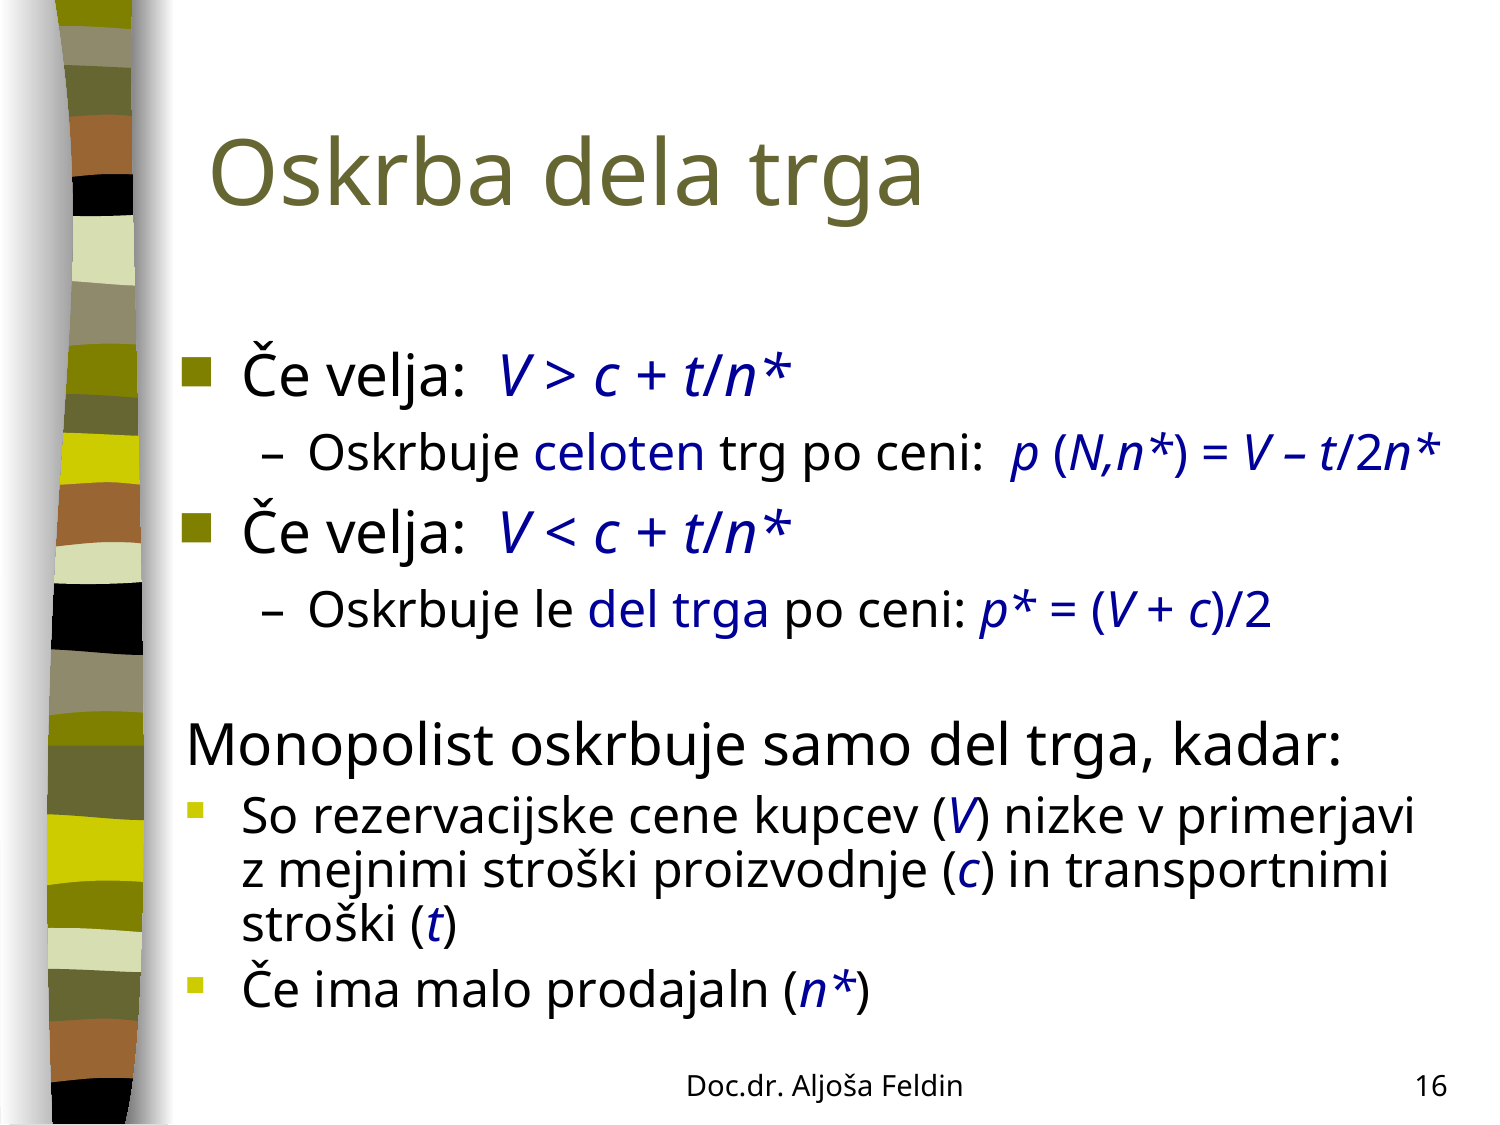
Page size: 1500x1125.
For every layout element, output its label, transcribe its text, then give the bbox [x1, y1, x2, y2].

text_box Monopolist oskrbuje samo del trga, kadar: So rezervacijske cene kupcev (V) nizke v primerjavi z mejnimi stroški proizvodnje (c) in transportnimi stroški (t) Če ima malo prodajaln (n*) [170, 707, 1446, 1083]
list Če velja: V > c + t/n* Oskrbuje celoten trg po ceni: p (N,n*) = V – t/2n* Če velja: V < c + t/n* Oskrbuje le del trga po ceni: p* = (V + c)/2 [170, 331, 1469, 718]
text_box Doc.dr. Aljoša Feldin [587, 1059, 1063, 1125]
title Oskrba dela trga [192, 74, 1468, 263]
text_box <number> [1149, 1059, 1463, 1125]
